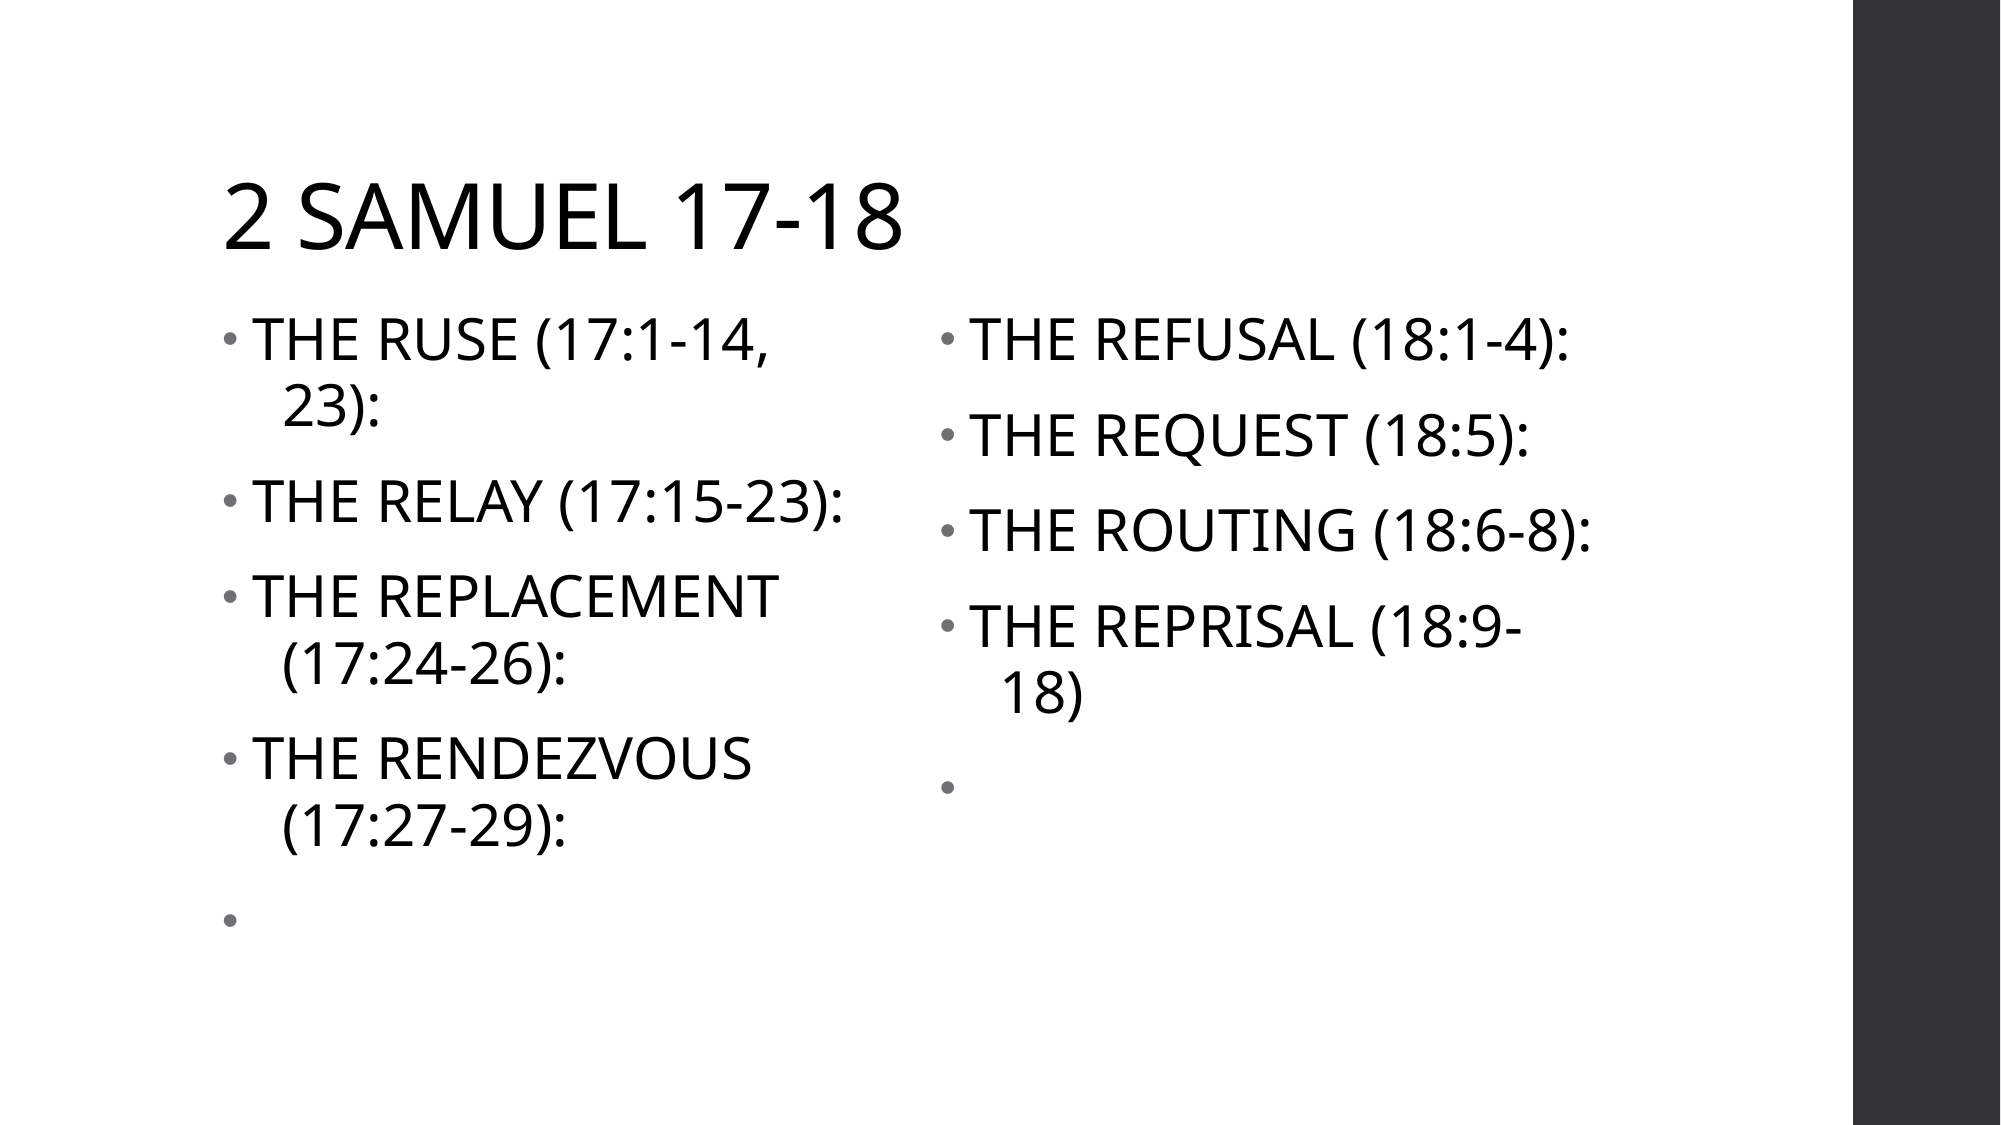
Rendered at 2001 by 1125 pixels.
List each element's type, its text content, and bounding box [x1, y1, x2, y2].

title 2 SAMUEL 17-18 [206, 60, 1797, 278]
list THE RUSE (17:1-14, 23): THE RELAY (17:15-23): THE REPLACEMENT (17:24-26): THE RENDEZVOUS (17:27-29): [207, 299, 900, 1014]
list THE REFUSAL (18:1-4): THE REQUEST (18:5): THE ROUTING (18:6-8): THE REPRISAL (18:9-18) [924, 299, 1617, 1014]
